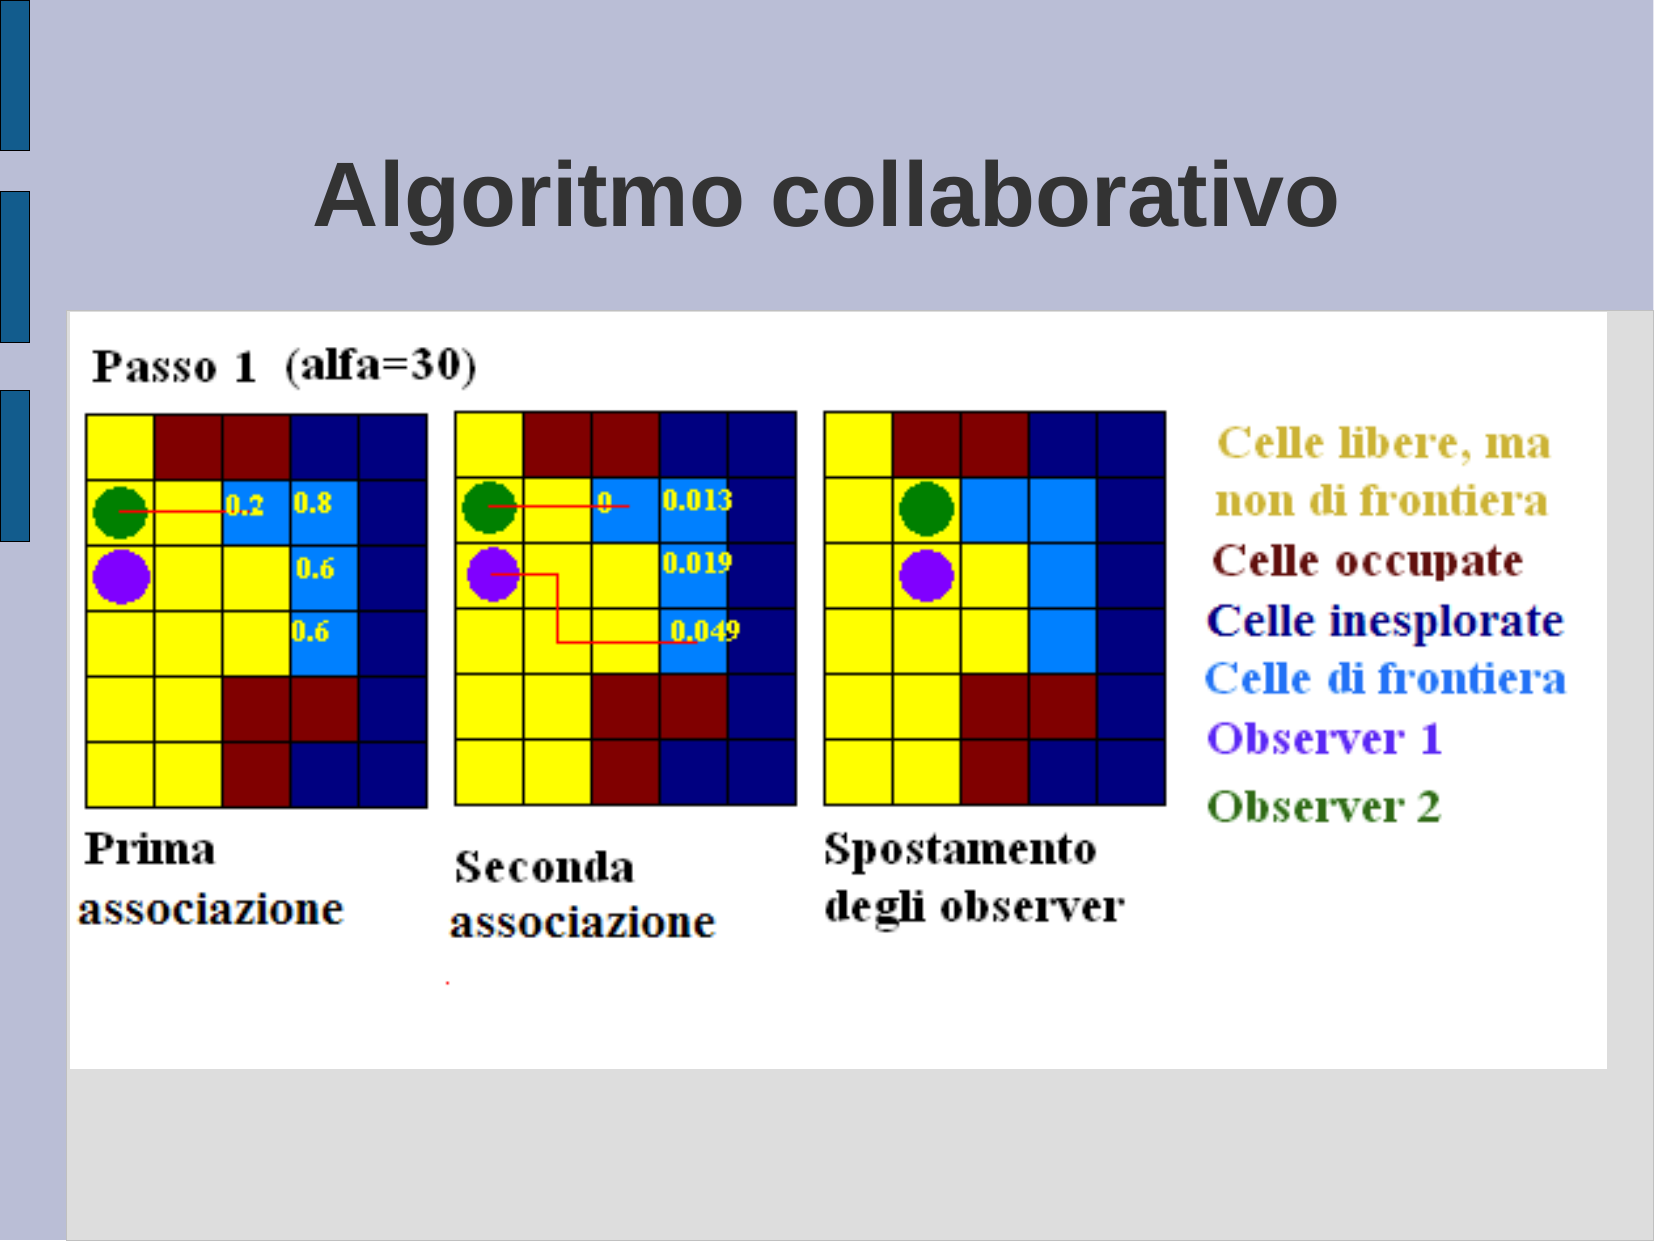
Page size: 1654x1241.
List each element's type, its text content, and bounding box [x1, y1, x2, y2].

title Algoritmo collaborativo [121, 91, 1534, 299]
picture [70, 312, 1607, 1069]
